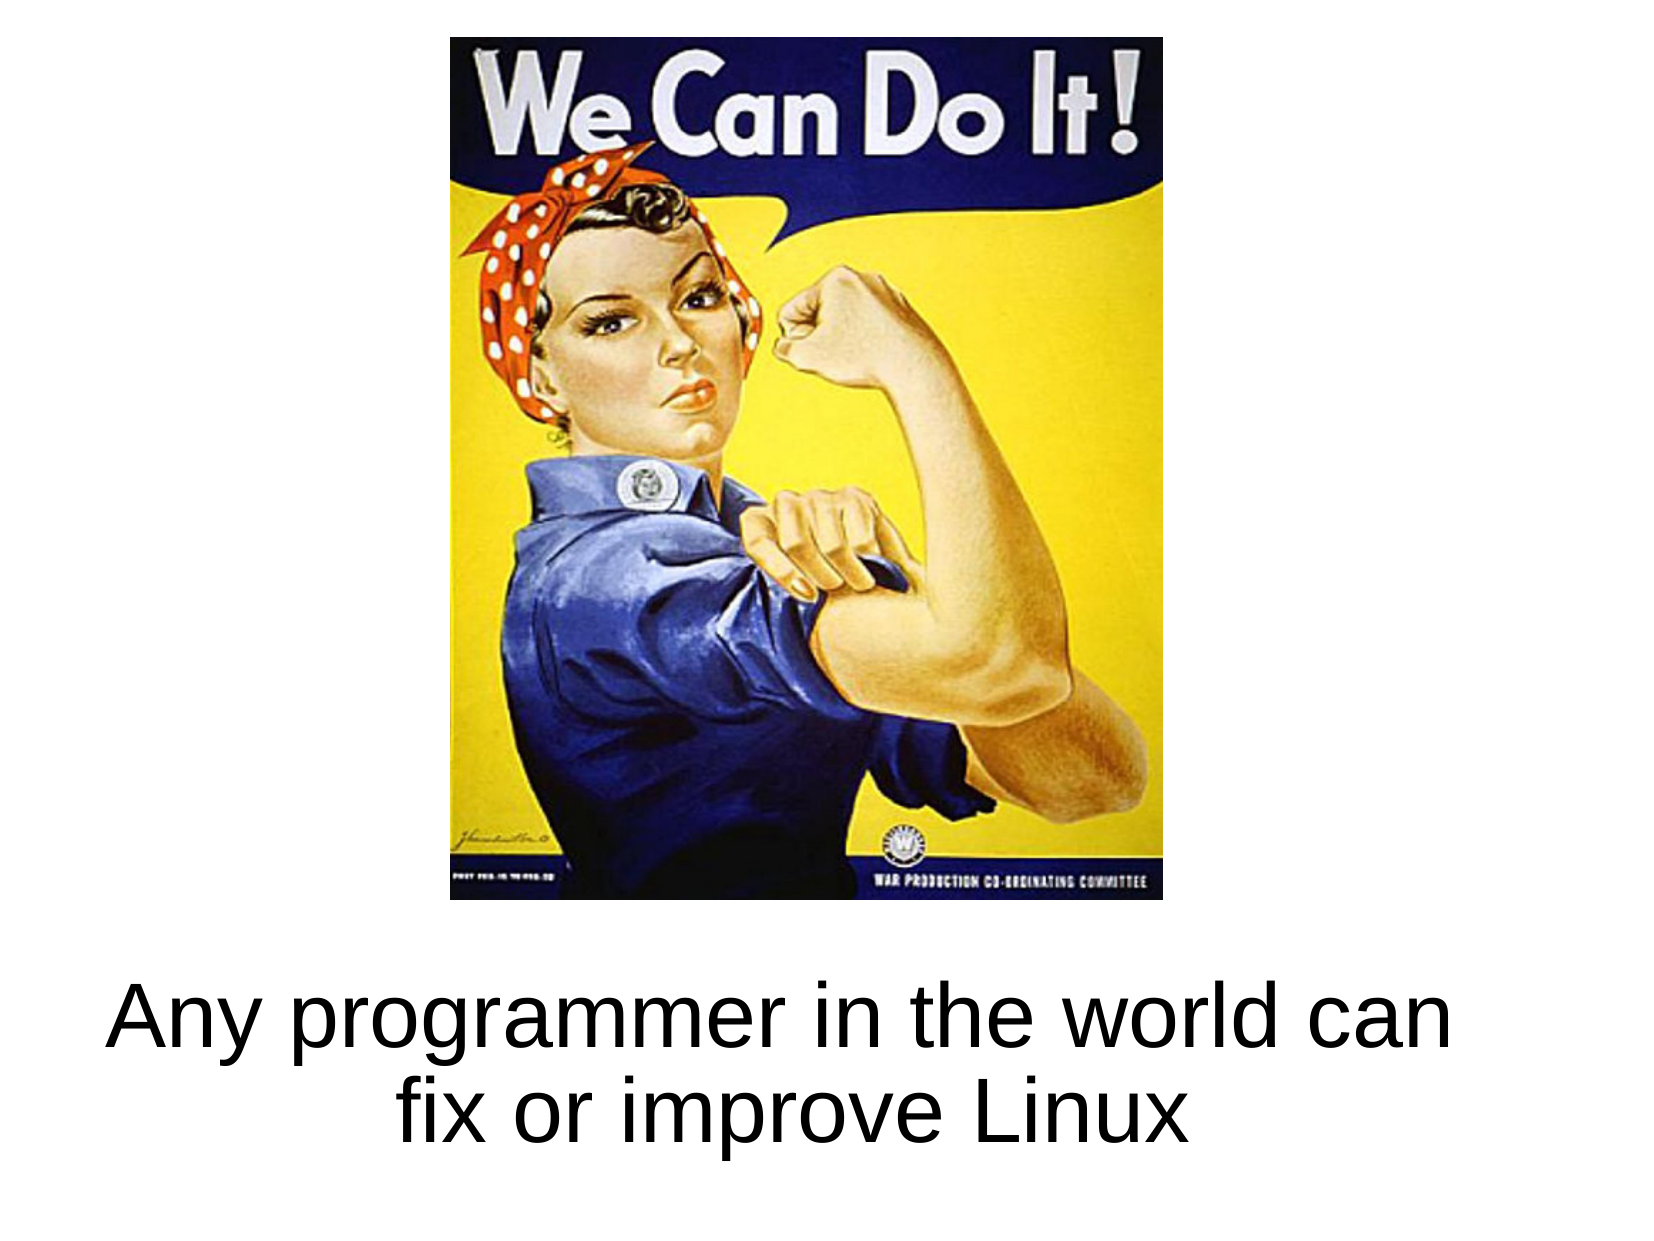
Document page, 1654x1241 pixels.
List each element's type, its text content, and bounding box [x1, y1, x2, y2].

title Any programmer in the world can fix or improve Linux [49, 932, 1538, 1201]
picture [450, 37, 1163, 901]
